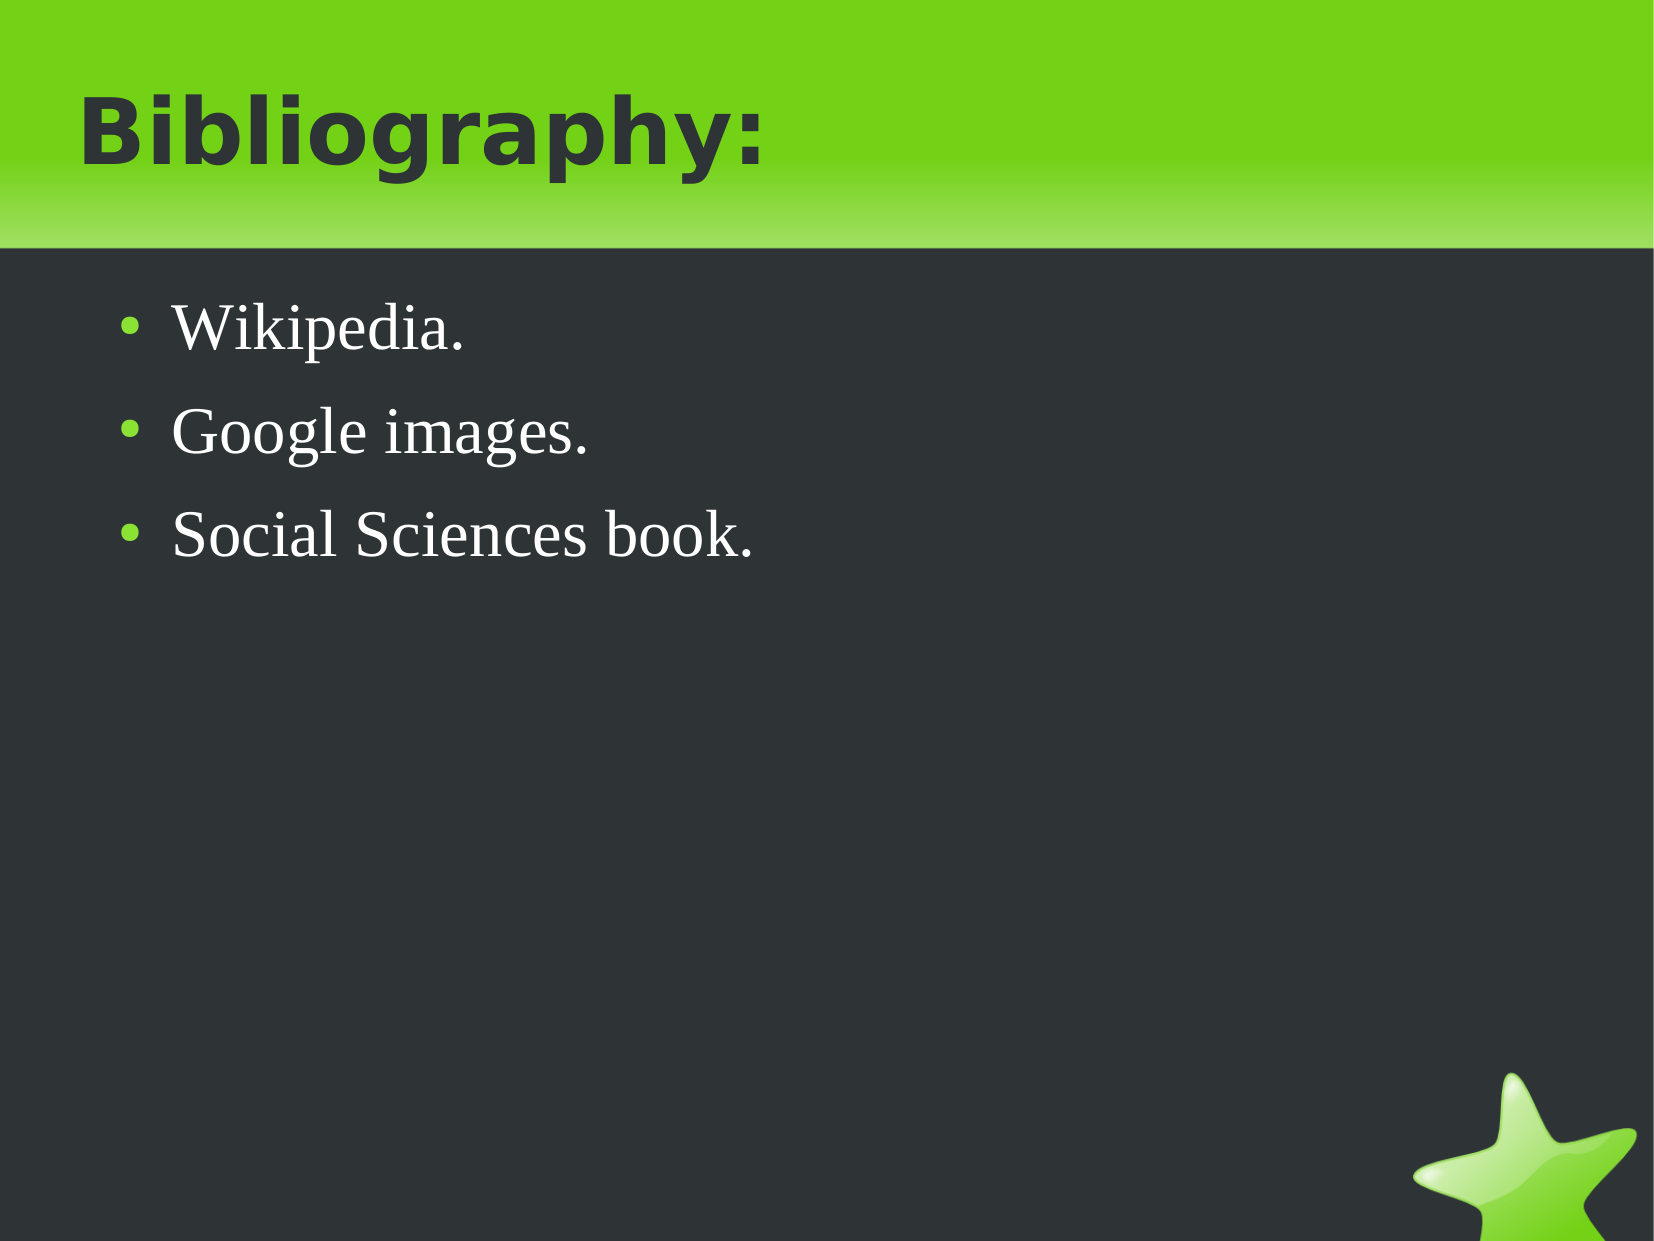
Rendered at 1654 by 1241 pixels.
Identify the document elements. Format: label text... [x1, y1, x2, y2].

picture [0, 0, 1654, 1241]
title Bibliography: [76, 29, 1565, 237]
list Wikipedia. Google images. Social Sciences book. [82, 290, 1571, 1109]
